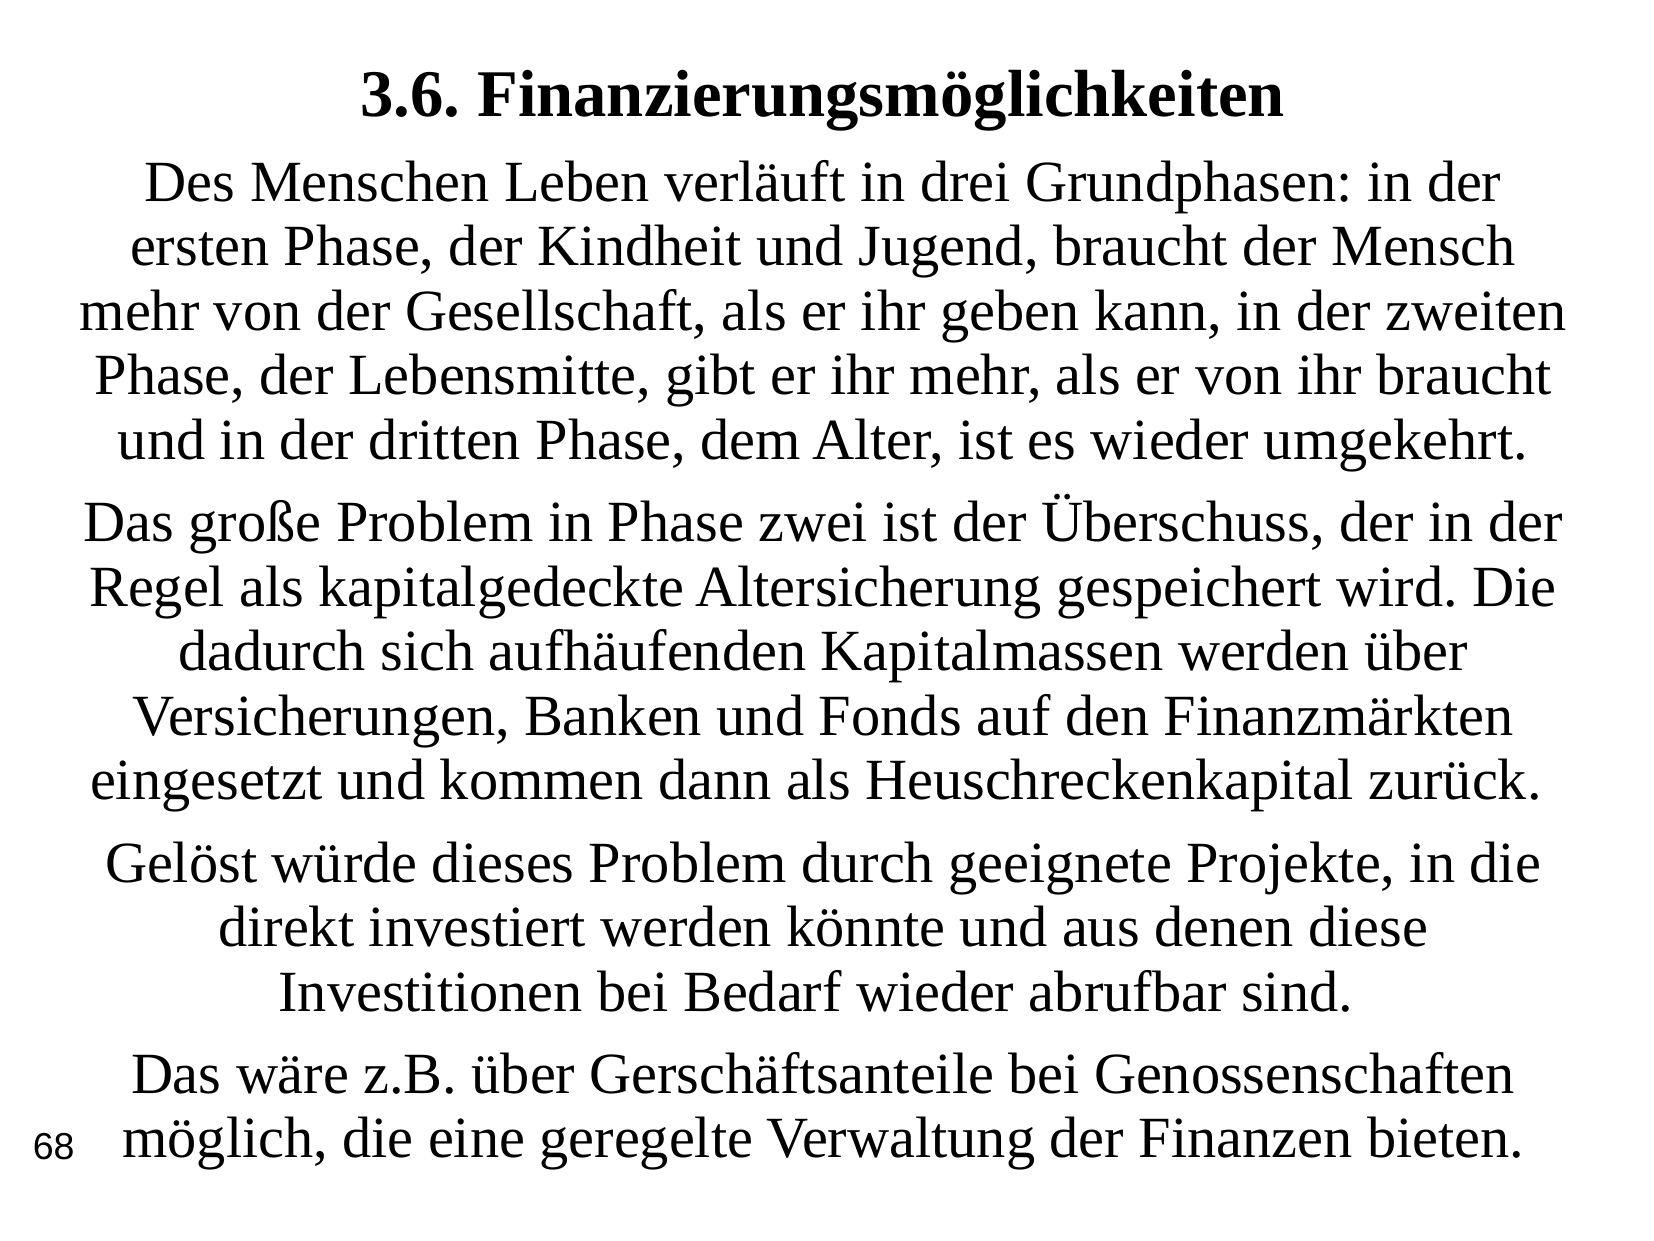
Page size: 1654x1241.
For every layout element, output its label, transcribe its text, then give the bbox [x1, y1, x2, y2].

text_box 3.6. Finanzierungsmöglichkeiten Des Menschen Leben verläuft in drei Grundphasen: in der ersten Phase, der Kindheit und Jugend, braucht der Mensch mehr von der Gesellschaft, als er ihr geben kann, in der zweiten Phase, der Lebensmitte, gibt er ihr mehr, als er von ihr braucht und in der dritten Phase, dem Alter, ist es wieder umgekehrt. Das große Problem in Phase zwei ist der Überschuss, der in der Regel als kapitalgedeckte Altersicherung gespeichert wird. Die dadurch sich aufhäufenden Kapitalmassen werden über Versicherungen, Banken und Fonds auf den Finanzmärkten eingesetzt und kommen dann als Heuschreckenkapital zurück. Gelöst würde dieses Problem durch geeignete Projekte, in die direkt investiert werden könnte und aus denen diese Investitionen bei Bedarf wieder abrufbar sind. Das wäre z.B. über Gerschäftsanteile bei Genossenschaften möglich, die eine geregelte Verwaltung der Finanzen bieten. [64, 50, 1601, 1178]
text_box <Nummer> [18, 1117, 236, 1188]
